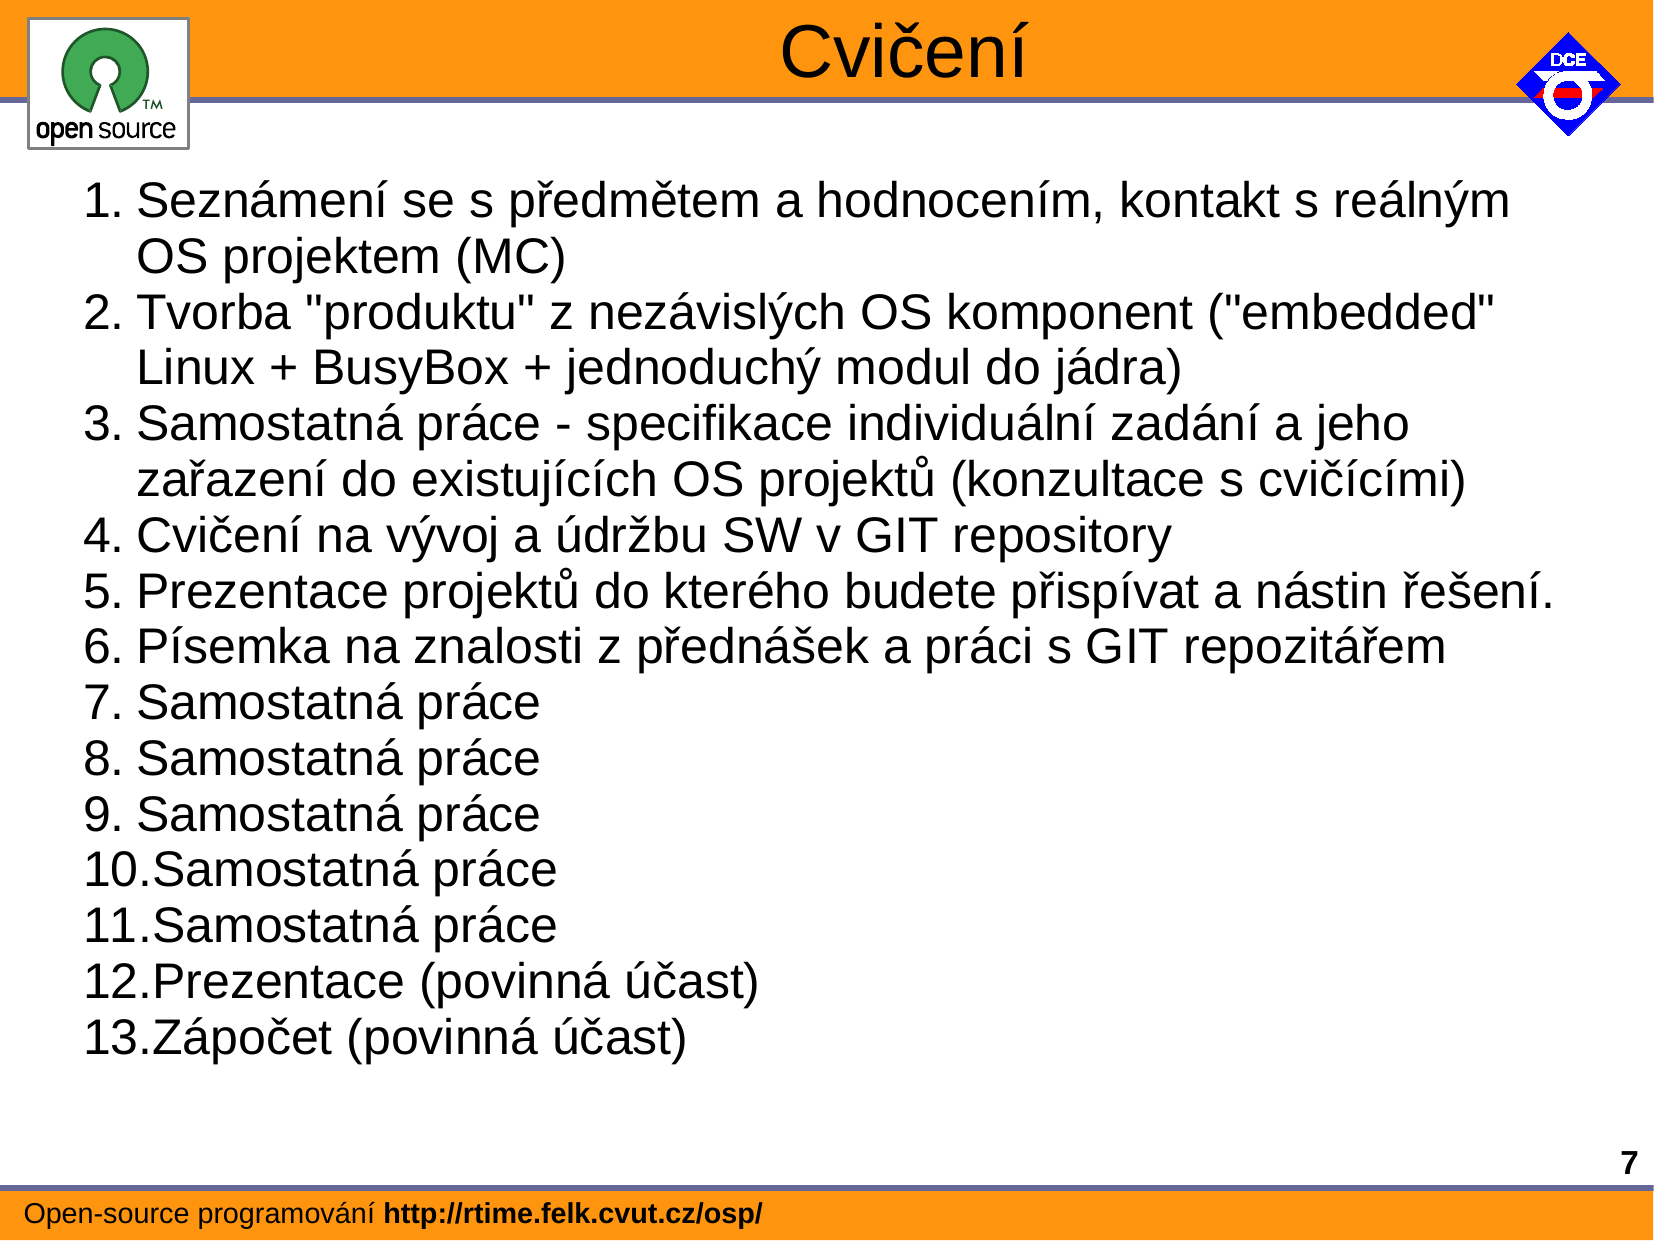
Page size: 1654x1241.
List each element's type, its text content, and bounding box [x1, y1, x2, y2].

title Cvičení [178, 4, 1631, 98]
list Seznámení se s předmětem a hodnocením, kontakt s reálným OS projektem (MC) Tvorba "produktu" z nezávislých OS komponent ("embedded" Linux + BusyBox + jednoduchý modul do jádra) Samostatná práce - specifikace individuální zadání a jeho zařazení do existujících OS projektů (konzultace s cvičícími) Cvičení na vývoj a údržbu SW v GIT repository Prezentace projektů do kterého budete přispívat a nástin řešení. Písemka na znalosti z přednášek a práci s GIT repozitářem Samostatná práce Samostatná práce Samostatná práce Samostatná práce Samostatná práce Prezentace (povinná účast) Zápočet (povinná účast) [65, 172, 1589, 1165]
